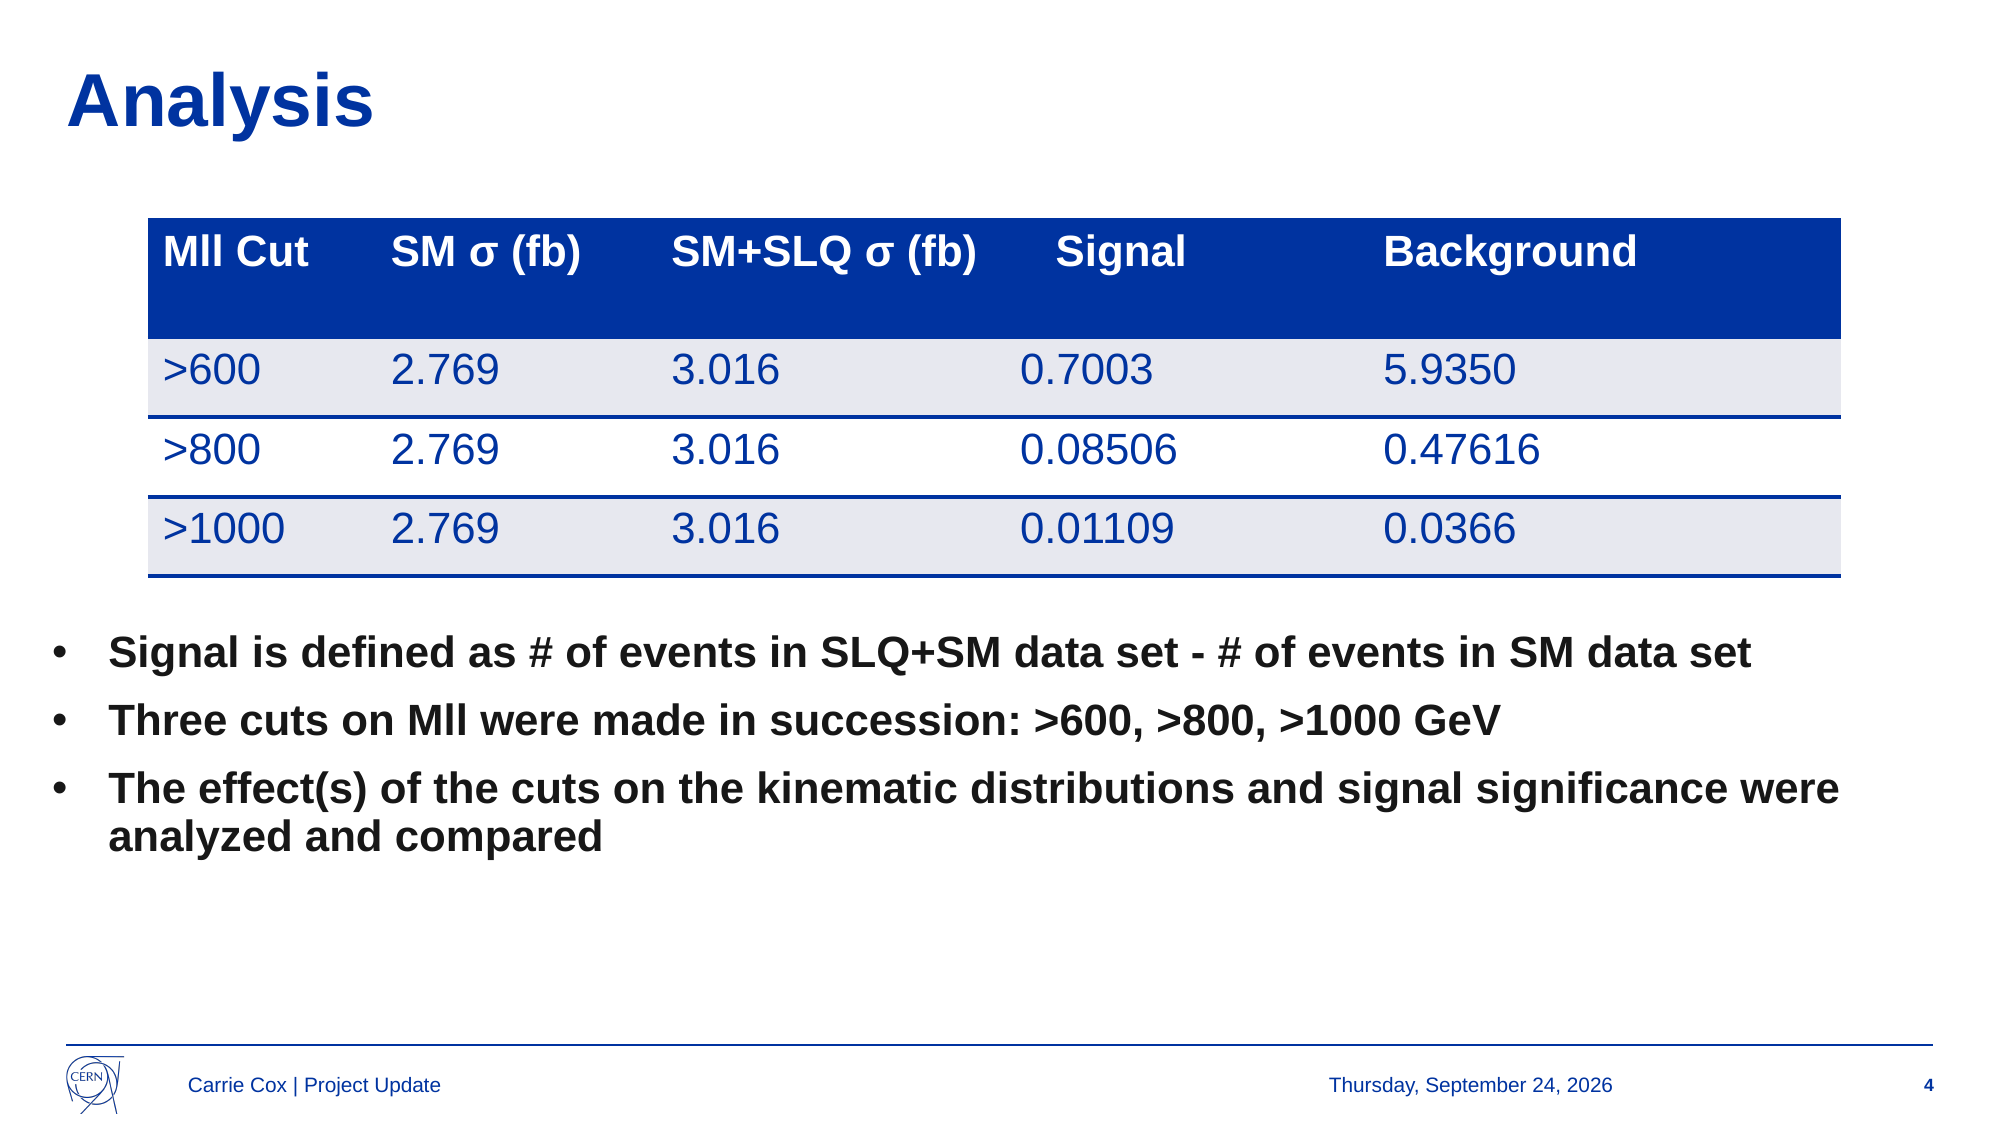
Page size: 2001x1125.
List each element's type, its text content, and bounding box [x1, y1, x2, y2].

table_header Background [1368, 222, 1841, 336]
table_cell 0.0366 [1368, 499, 1841, 574]
footer Carrie Cox | Project Update [187, 1053, 1302, 1114]
table_cell 0.08506 [1005, 419, 1368, 495]
chart [994, 548, 1006, 597]
table_header SM σ (fb) [376, 222, 621, 336]
table_cell >600 [148, 339, 376, 415]
table_cell >800 [148, 419, 376, 495]
slide_number <number> [1822, 1053, 1934, 1114]
list Signal is defined as # of events in SLQ+SM data set - # of events in SM data set Three cuts on Mll were made in succession: >600, >800, >1000 GeV The effect(s) of the cuts on the kinematic distributions and signal significance were analyzed and compared [51, 630, 1936, 1021]
table_cell 3.016 [621, 419, 1005, 495]
table_header Mll Cut [148, 222, 376, 336]
table_cell 2.769 [376, 419, 621, 495]
table_cell 2.769 [376, 499, 621, 574]
table_cell 2.769 [376, 339, 621, 415]
table_header SM+SLQ σ (fb) [621, 222, 1005, 336]
slide_number Friday, July 28, 2023 [1329, 1053, 1621, 1114]
table_cell 0.7003 [1005, 339, 1368, 415]
table_header Signal [1005, 222, 1368, 336]
table_cell 3.016 [621, 339, 1005, 415]
table_cell 0.01109 [1005, 499, 1368, 574]
title Analysis [66, 61, 1933, 237]
table_cell >1000 [148, 499, 376, 574]
table_cell 3.016 [621, 499, 1005, 574]
table_cell 0.47616 [1368, 419, 1841, 495]
table_cell 5.9350 [1368, 339, 1841, 415]
